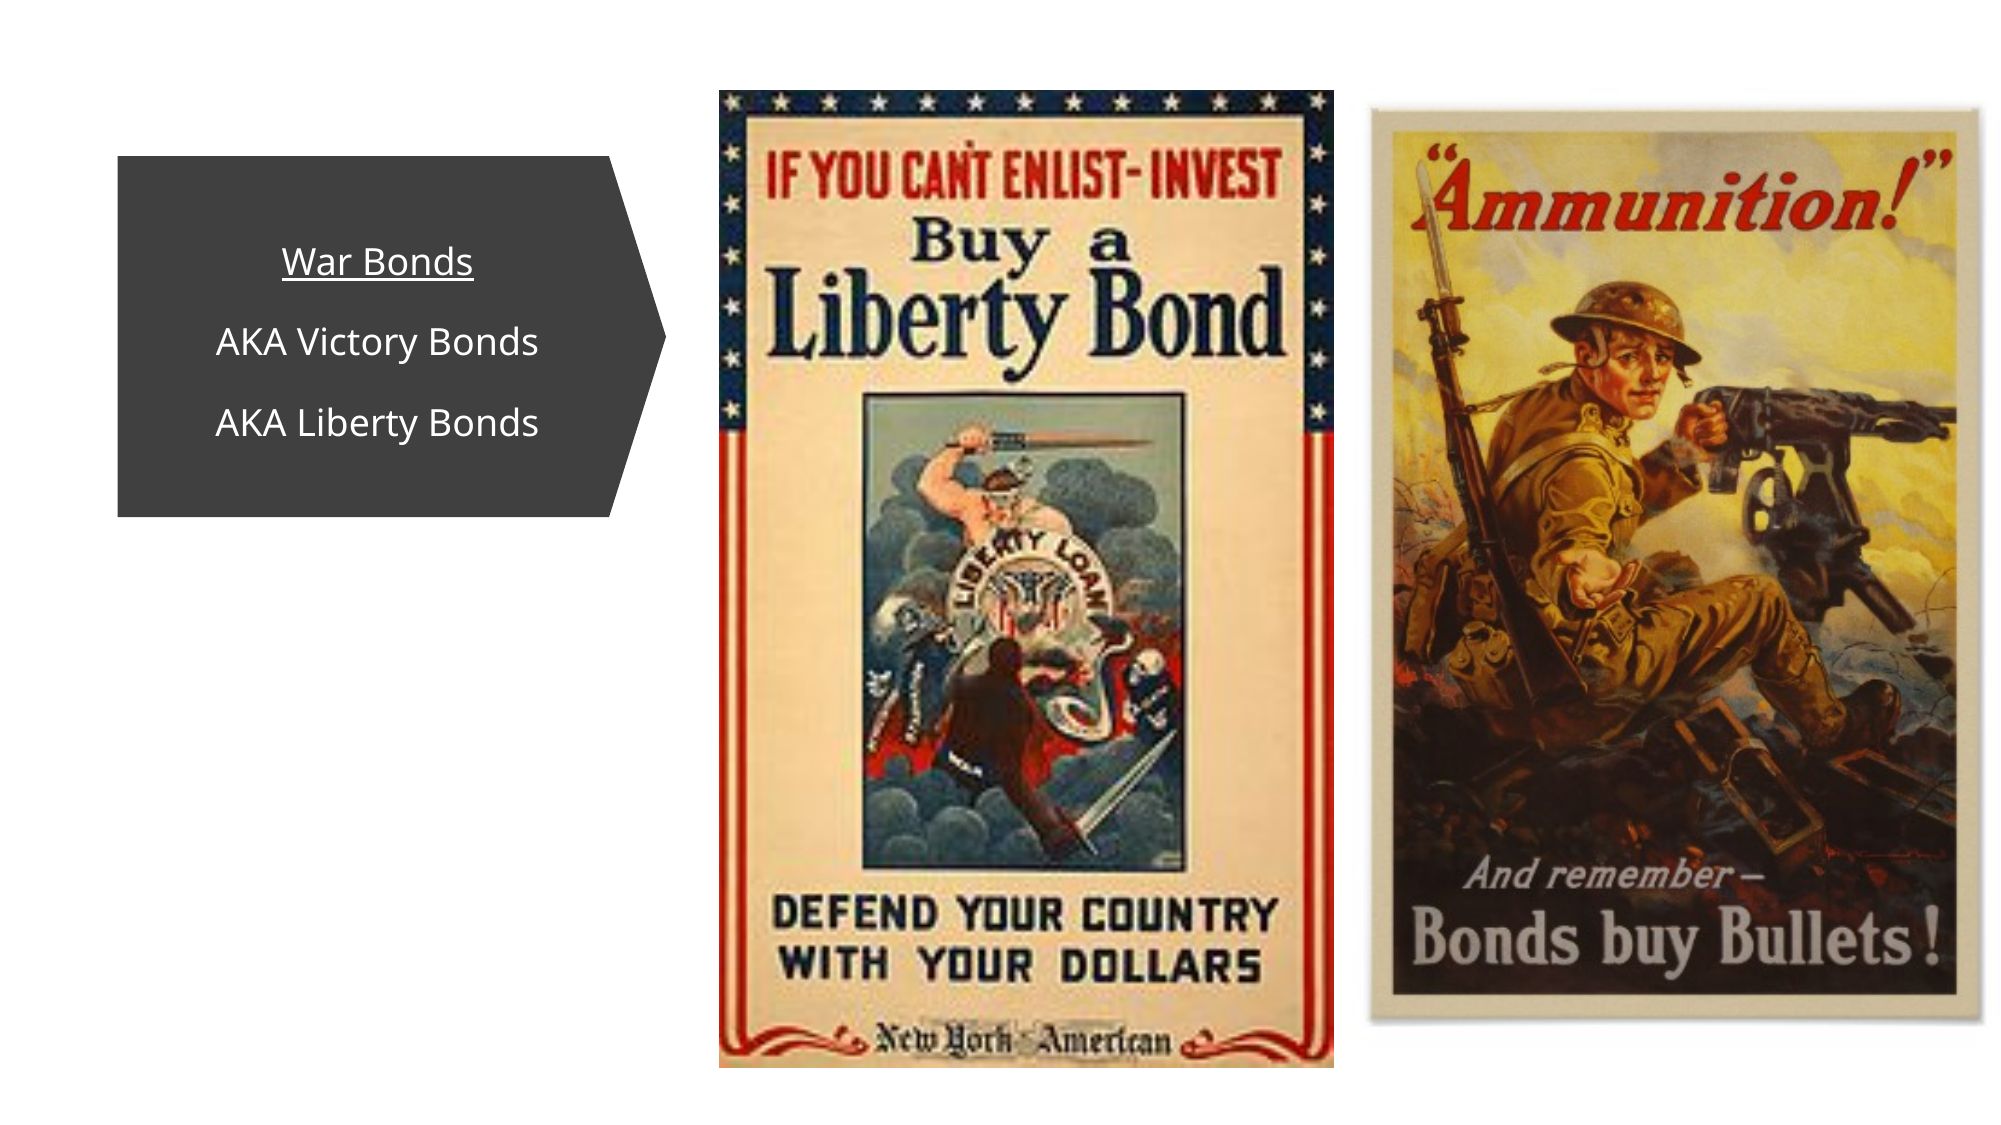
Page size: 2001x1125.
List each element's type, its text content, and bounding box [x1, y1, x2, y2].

picture [719, 60, 2000, 1068]
title War Bonds AKA Victory Bonds AKA Liberty Bonds [158, 197, 597, 490]
text_box [117, 156, 667, 518]
